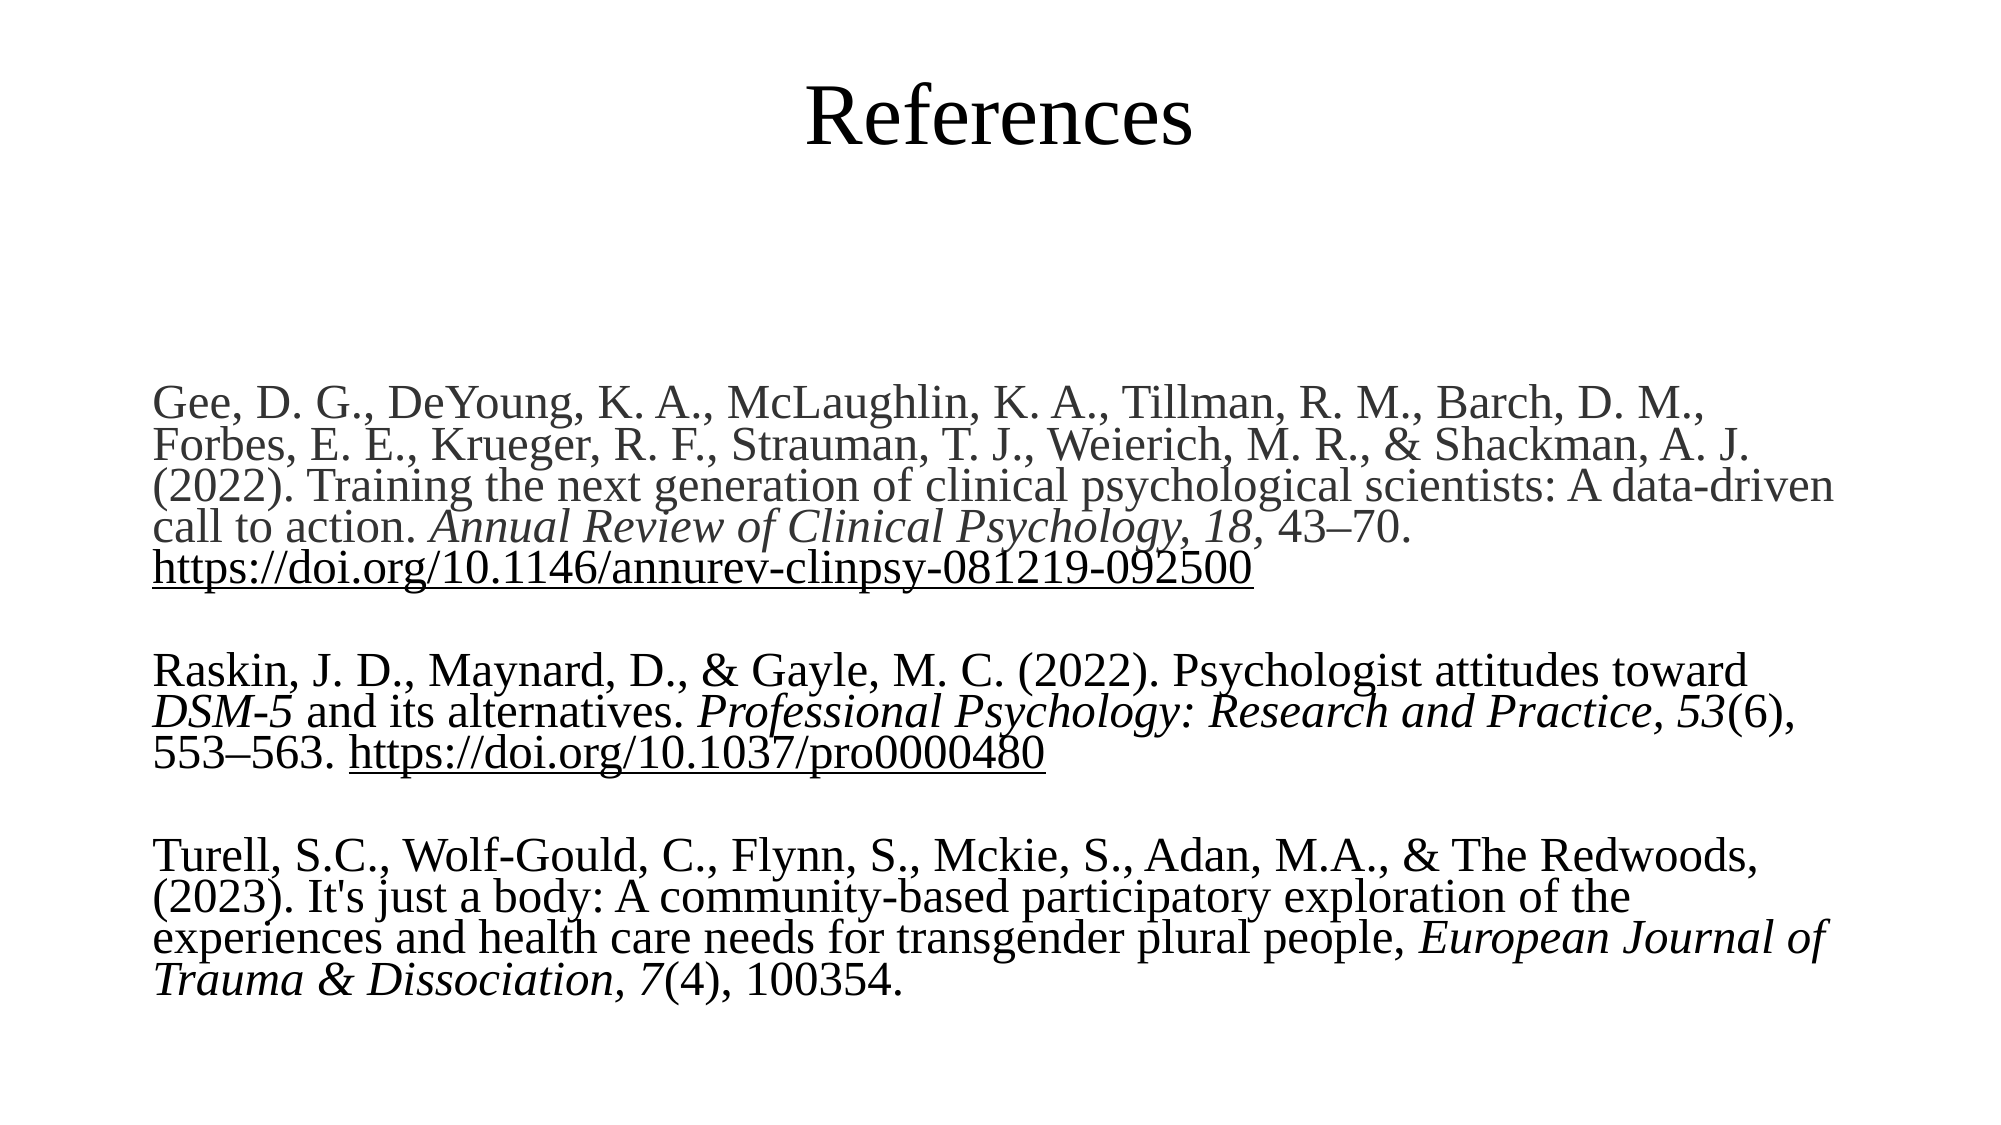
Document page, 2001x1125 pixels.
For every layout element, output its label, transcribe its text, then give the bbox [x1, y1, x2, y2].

list Gee, D. G., DeYoung, K. A., McLaughlin, K. A., Tillman, R. M., Barch, D. M., Forbes, E. E., Krueger, R. F., Strauman, T. J., Weierich, M. R., & Shackman, A. J. (2022). Training the next generation of clinical psychological scientists: A data-driven call to action. Annual Review of Clinical Psychology, 18, 43–70. https://doi.org/10.1146/annurev-clinpsy-081219-092500 Raskin, J. D., Maynard, D., & Gayle, M. C. (2022). Psychologist attitudes toward DSM-5 and its alternatives. Professional Psychology: Research and Practice, 53(6), 553–563. https://doi.org/10.1037/pro0000480 Turell, S.C., Wolf-Gould, C., Flynn, S., Mckie, S., Adan, M.A., & The Redwoods, (2023). It's just a body: A community-based participatory exploration of the experiences and health care needs for transgender plural people, European Journal of Trauma & Dissociation, 7(4), 100354. [137, 299, 1863, 1014]
title References [137, 59, 1863, 278]
